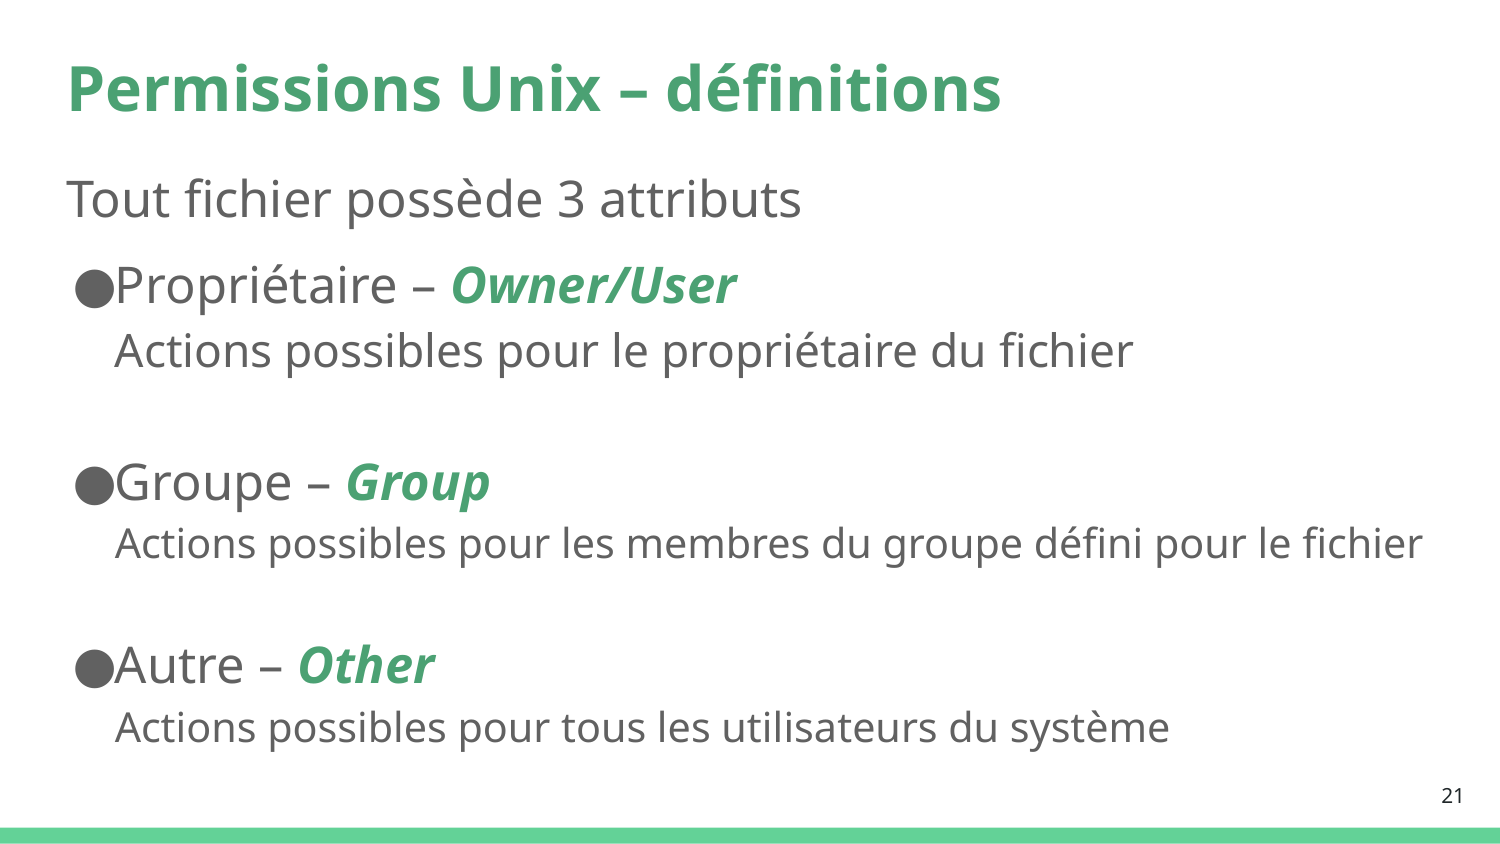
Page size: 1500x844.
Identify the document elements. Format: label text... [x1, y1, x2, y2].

slide_number <numéro> [1389, 764, 1480, 830]
title Permissions Unix – définitions [51, 23, 1449, 117]
list Tout fichier possède 3 attributs Propriétaire – Owner/User Actions possibles pour le propriétaire du fichier Groupe – Group Actions possibles pour les membres du groupe défini pour le fichier Autre – Other Actions possibles pour tous les utilisateurs du système [51, 142, 1449, 816]
